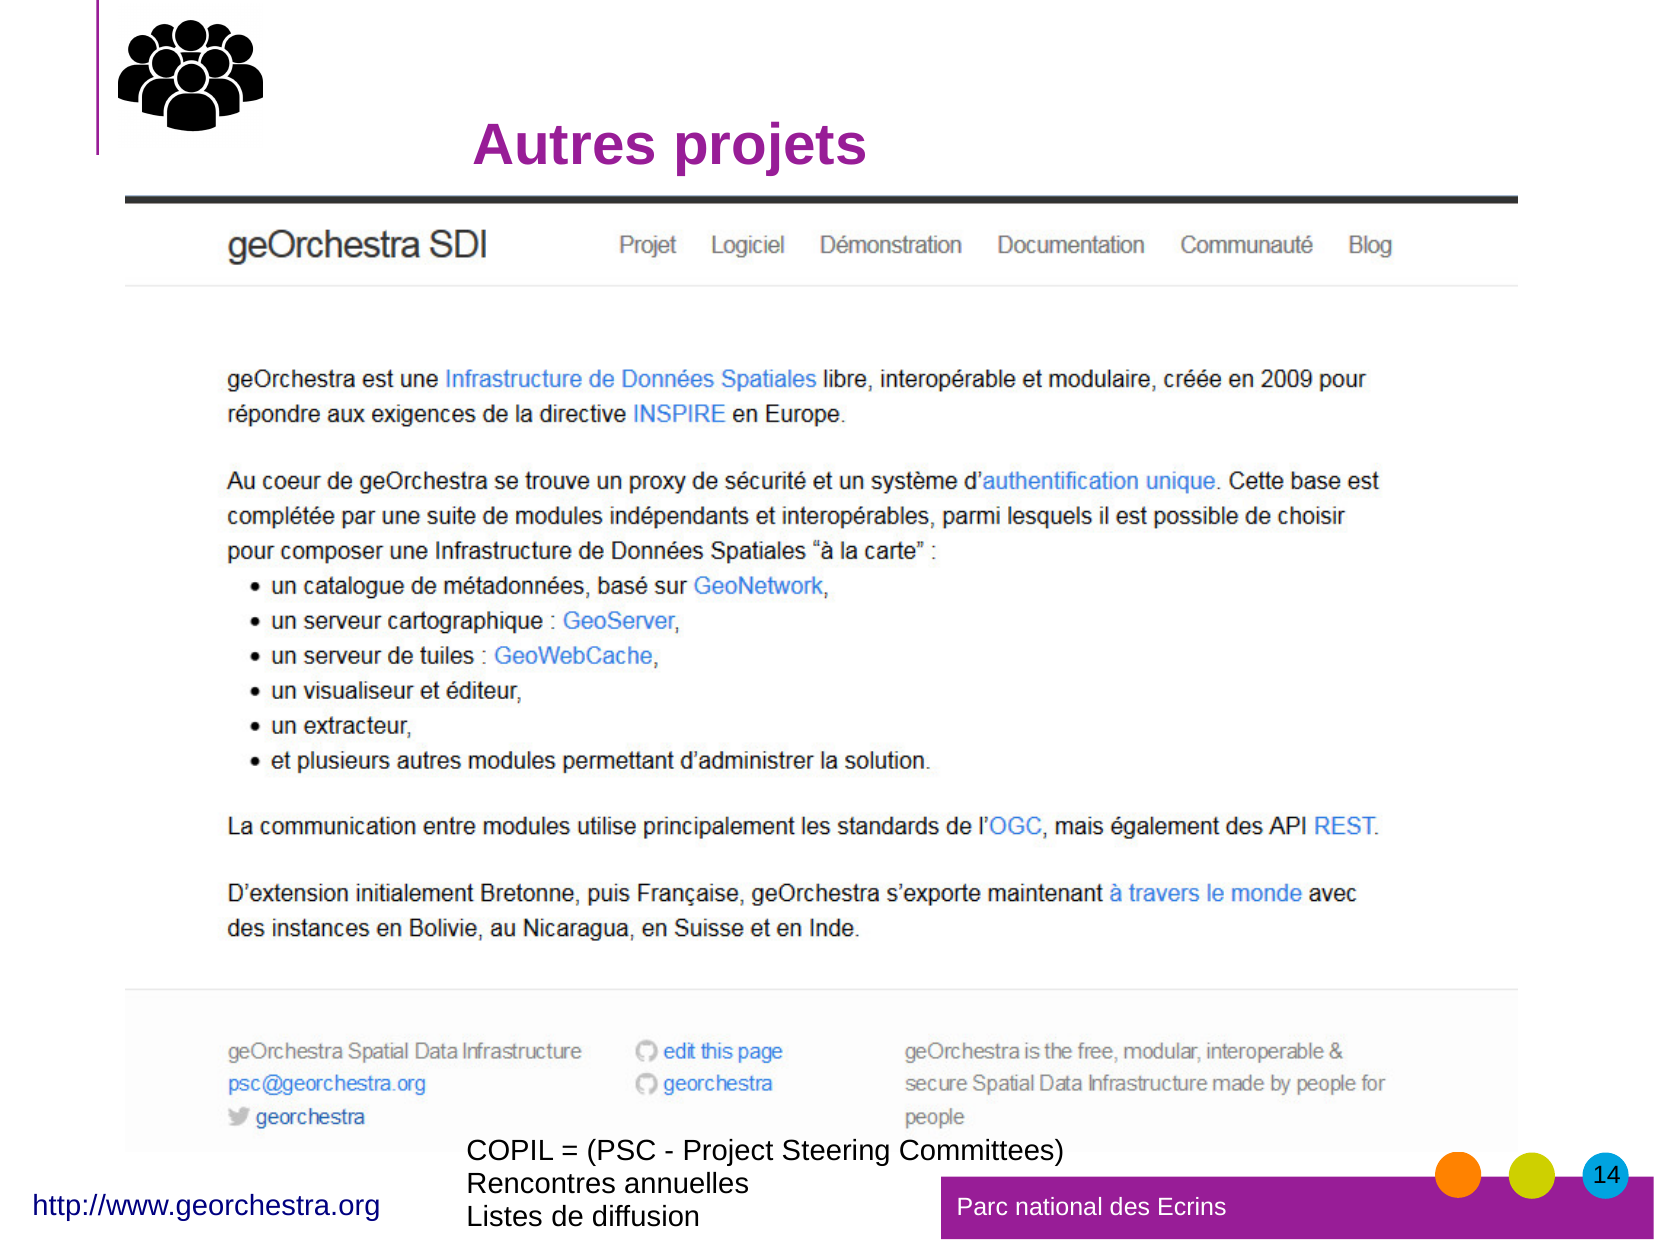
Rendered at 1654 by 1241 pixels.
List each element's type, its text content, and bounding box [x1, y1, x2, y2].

text_box http://www.georchestra.org [17, 1181, 404, 1229]
text_box COPIL = (PSC - Project Steering Committees) Rencontres annuelles Listes de diffusion [451, 1127, 1081, 1241]
picture [118, 3, 263, 148]
title Autres projets [472, 29, 1241, 178]
picture [125, 195, 1518, 1152]
